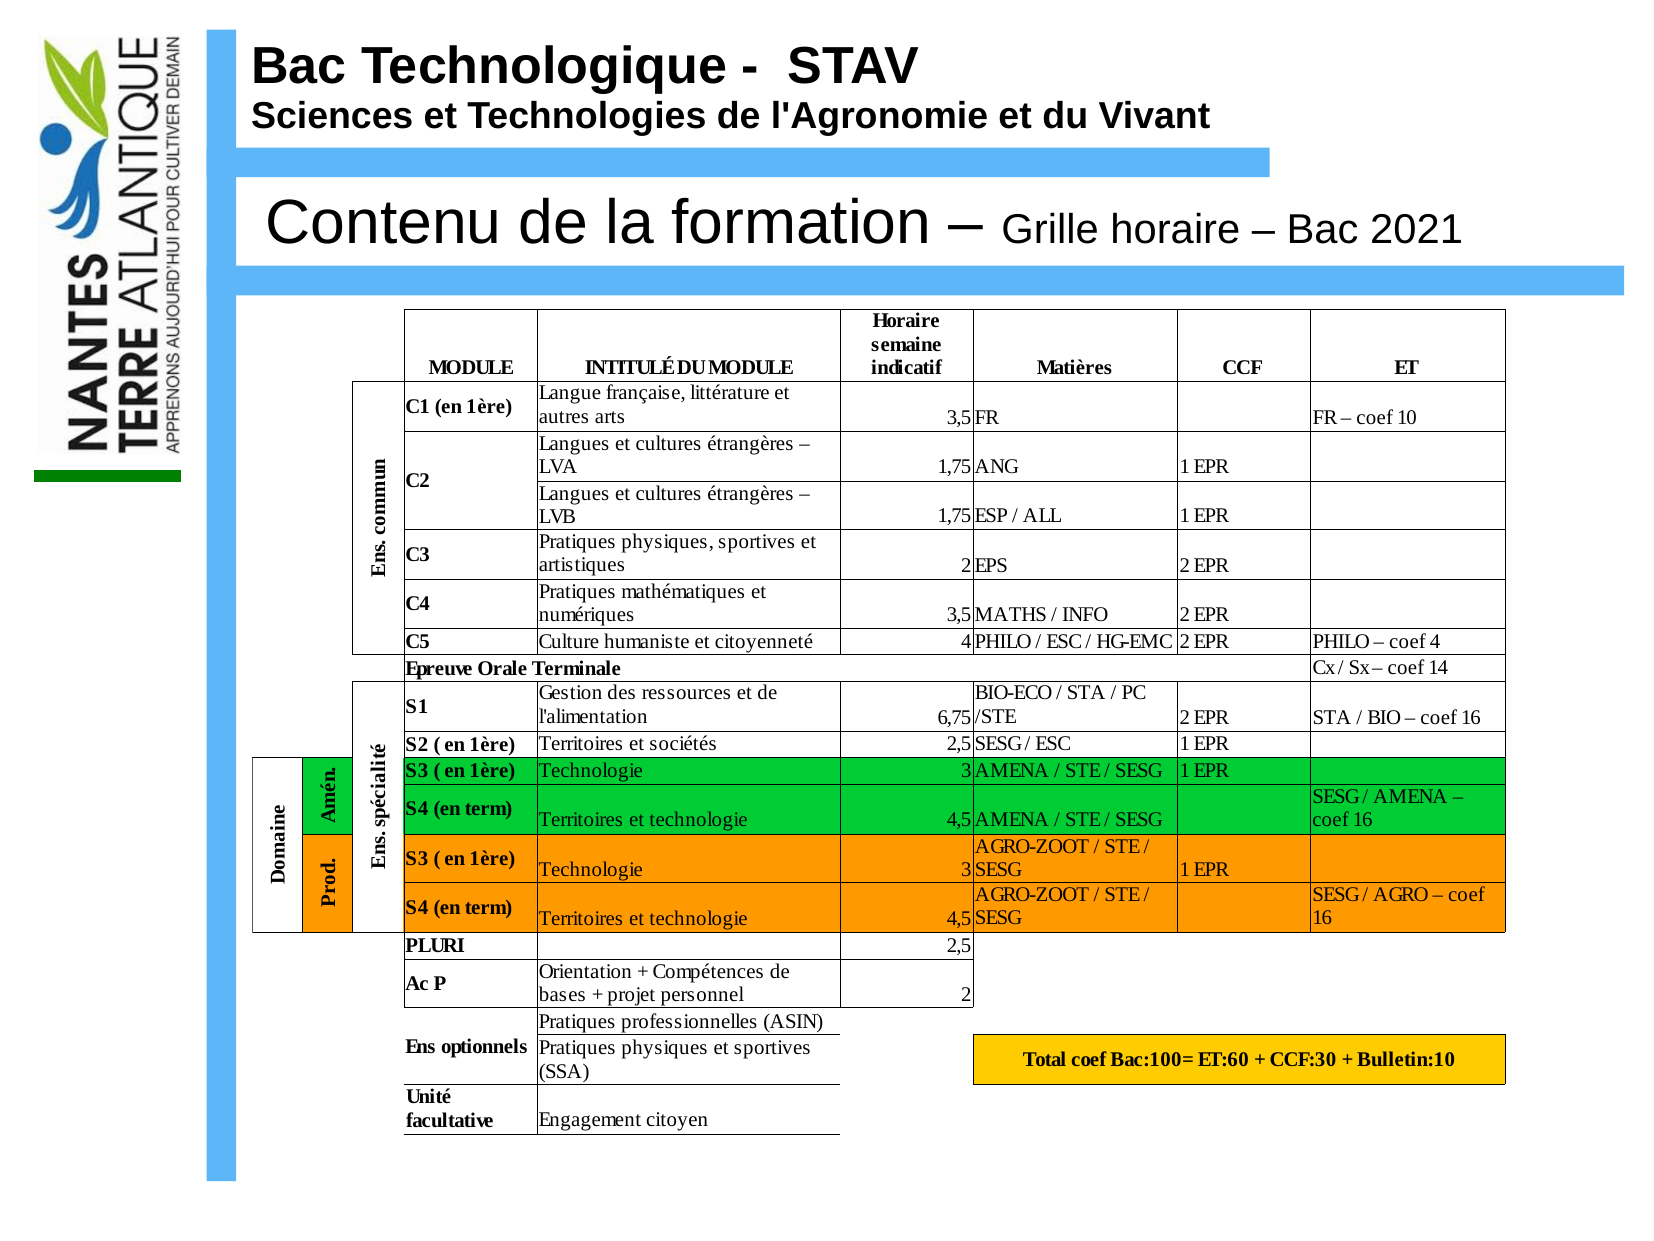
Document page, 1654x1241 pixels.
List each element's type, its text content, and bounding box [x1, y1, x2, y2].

title Contenu de la formation – Grille horaire – Bac 2021 [265, 177, 1565, 266]
chart [252, 308, 1509, 1241]
picture [40, 37, 181, 454]
